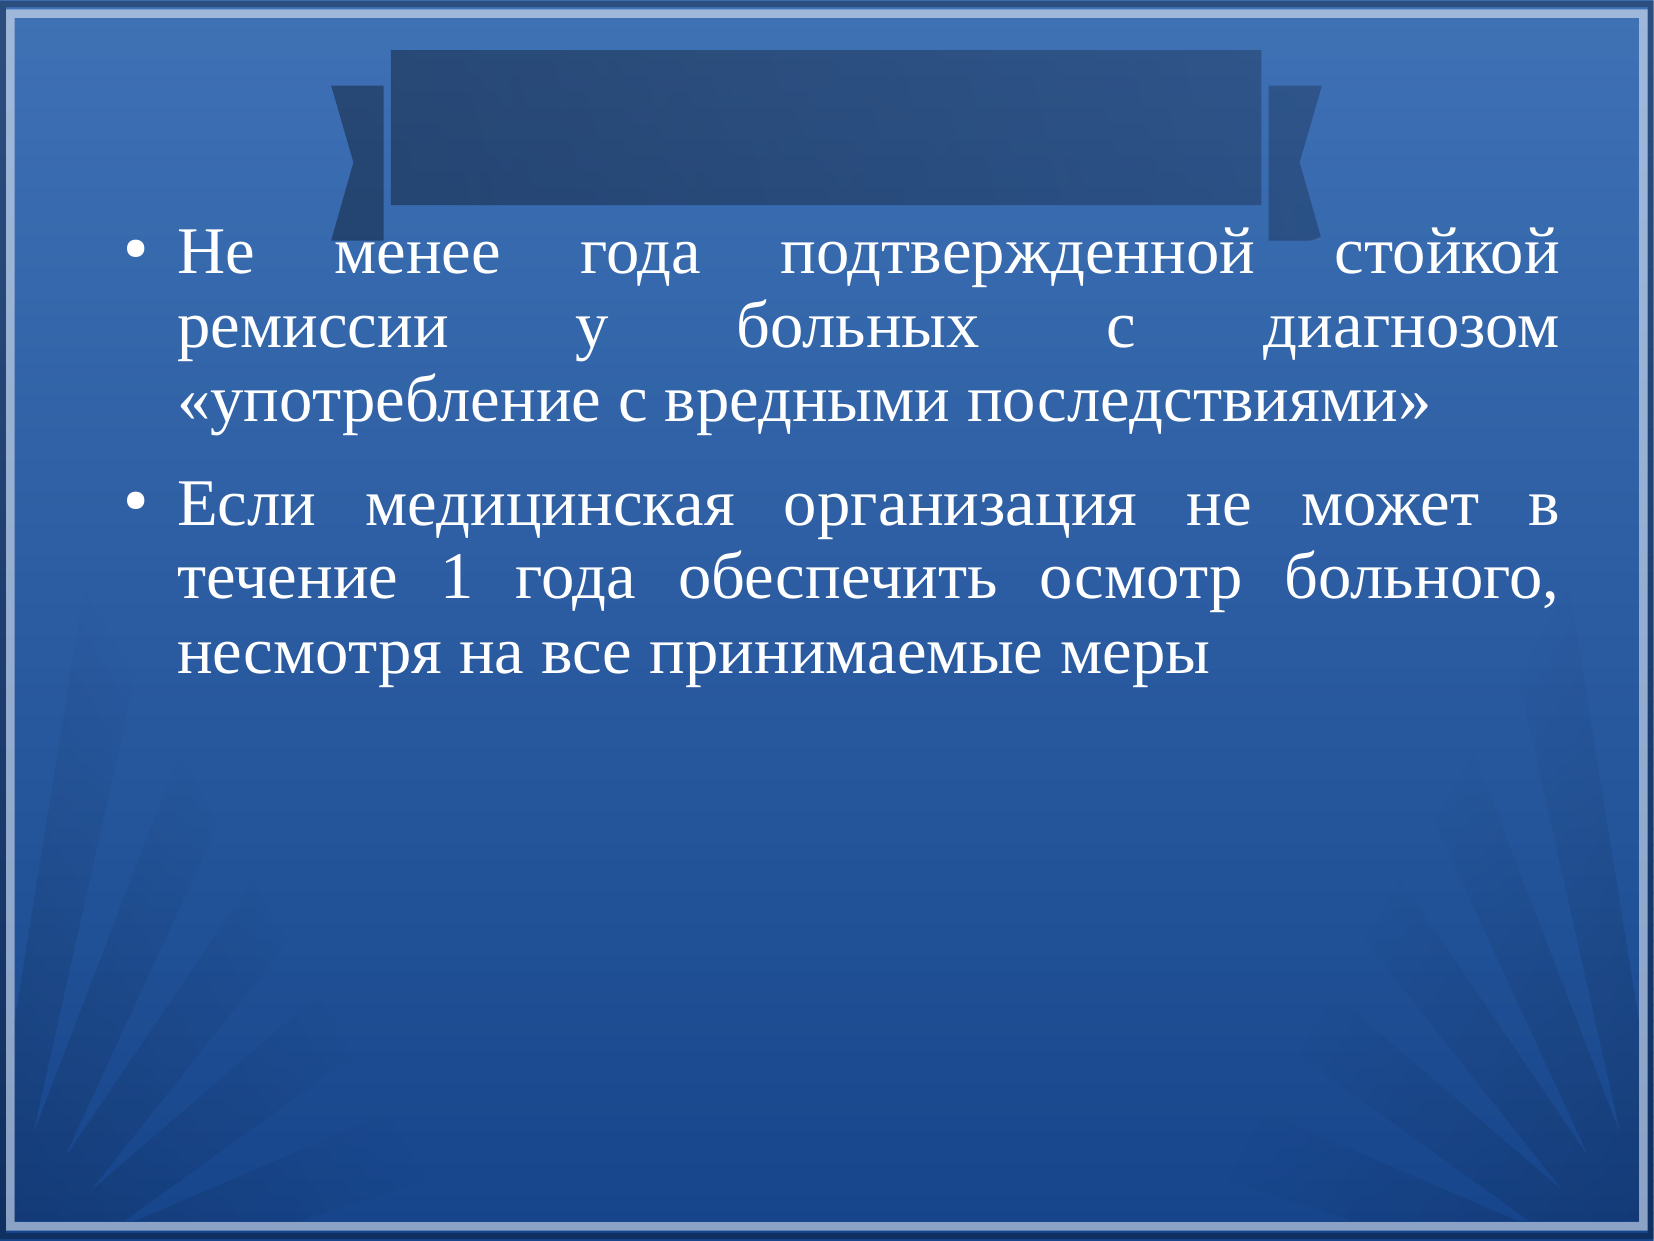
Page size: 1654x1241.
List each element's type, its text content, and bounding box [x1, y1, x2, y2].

list Не менее года подтвержденной стойкой ремиссии у больных с диагнозом «употребление с вредными последствиями» Если медицинская организация не может в течение 1 года обеспечить осмотр больного, несмотря на все принимаемые меры [106, 213, 1562, 1193]
